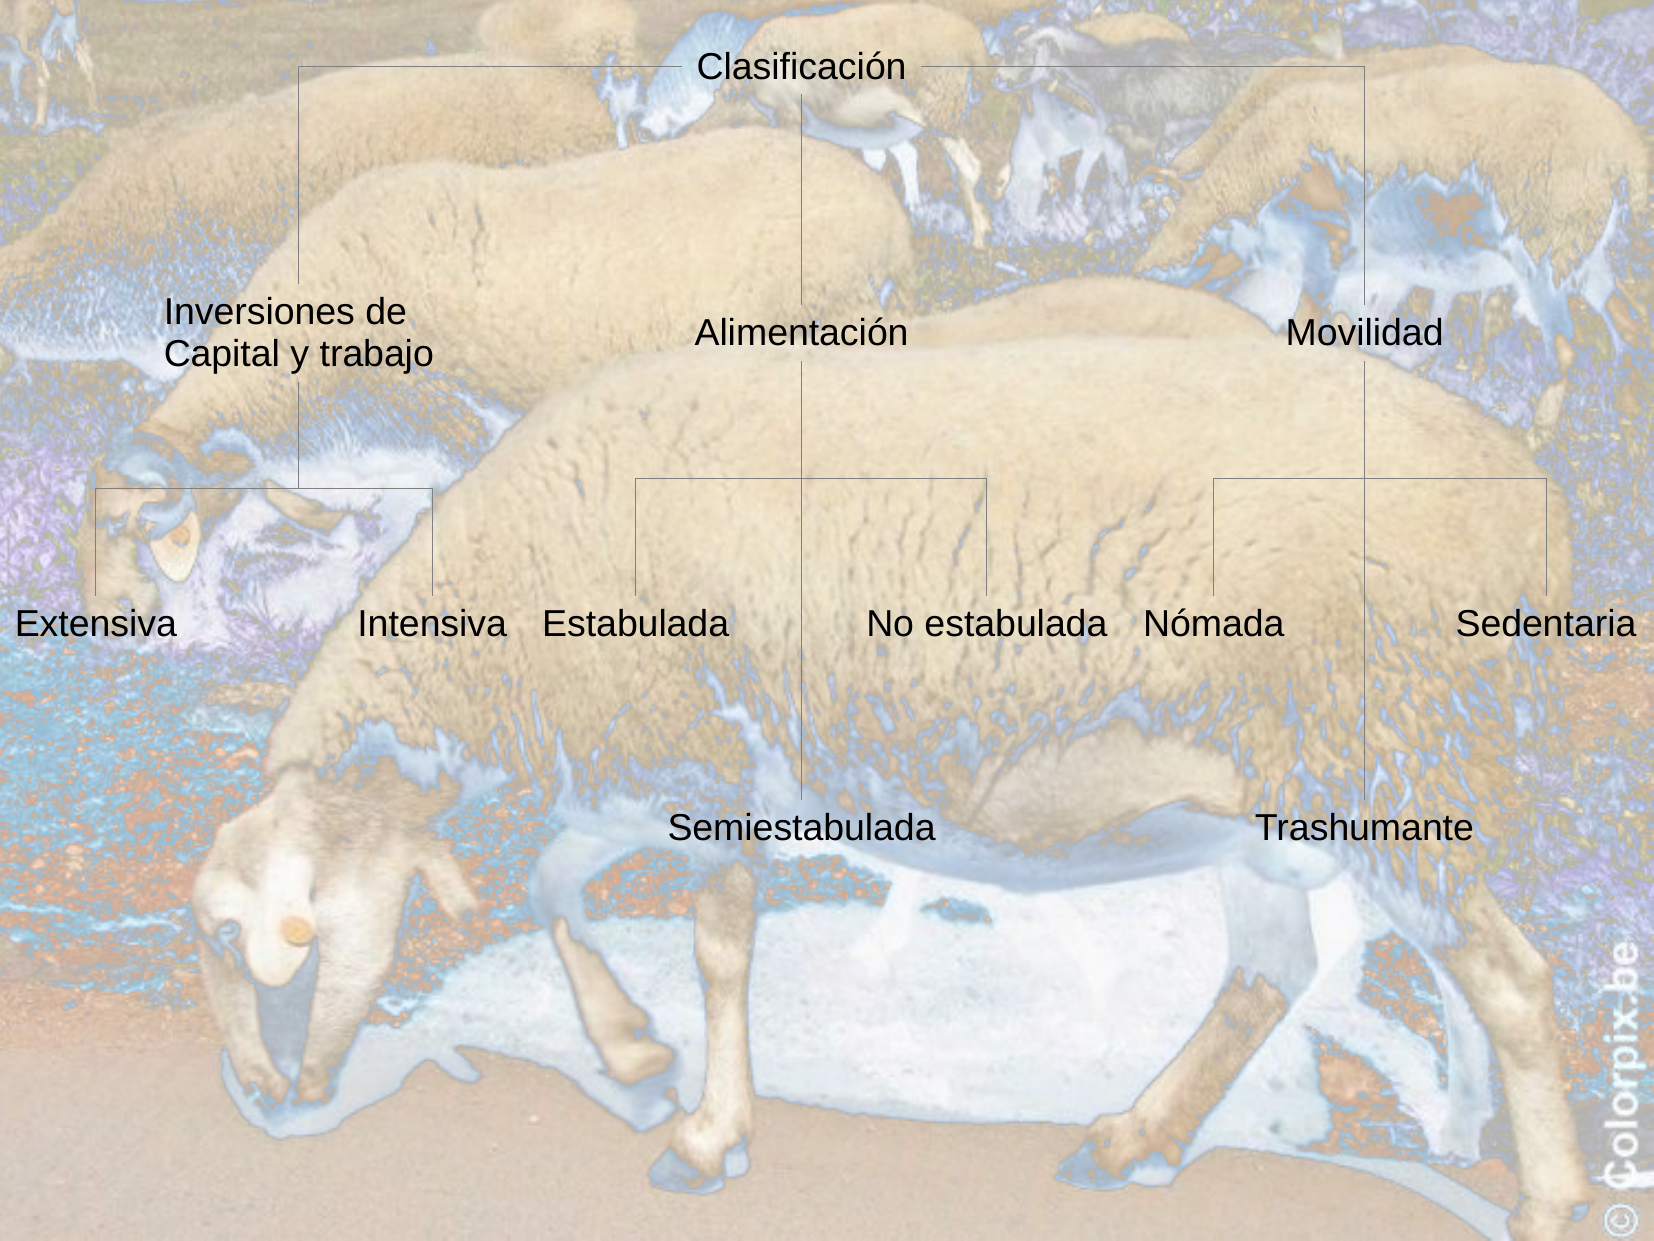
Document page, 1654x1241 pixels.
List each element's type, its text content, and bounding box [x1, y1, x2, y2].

text_box Movilidad [1270, 304, 1459, 362]
text_box Sedentaria [1440, 595, 1652, 652]
text_box Extensiva [0, 595, 192, 652]
text_box Alimentación [679, 304, 924, 362]
text_box Estabulada [527, 595, 745, 652]
text_box Clasificación [681, 37, 922, 95]
text_box Trashumante [1240, 799, 1489, 857]
text_box Inversiones de Capital y trabajo [148, 283, 449, 383]
text_box Nómada [1128, 595, 1300, 652]
picture [0, 0, 1654, 1241]
text_box Semiestabulada [652, 799, 951, 857]
text_box Intensiva [342, 595, 522, 652]
text_box No estabulada [851, 595, 1123, 652]
